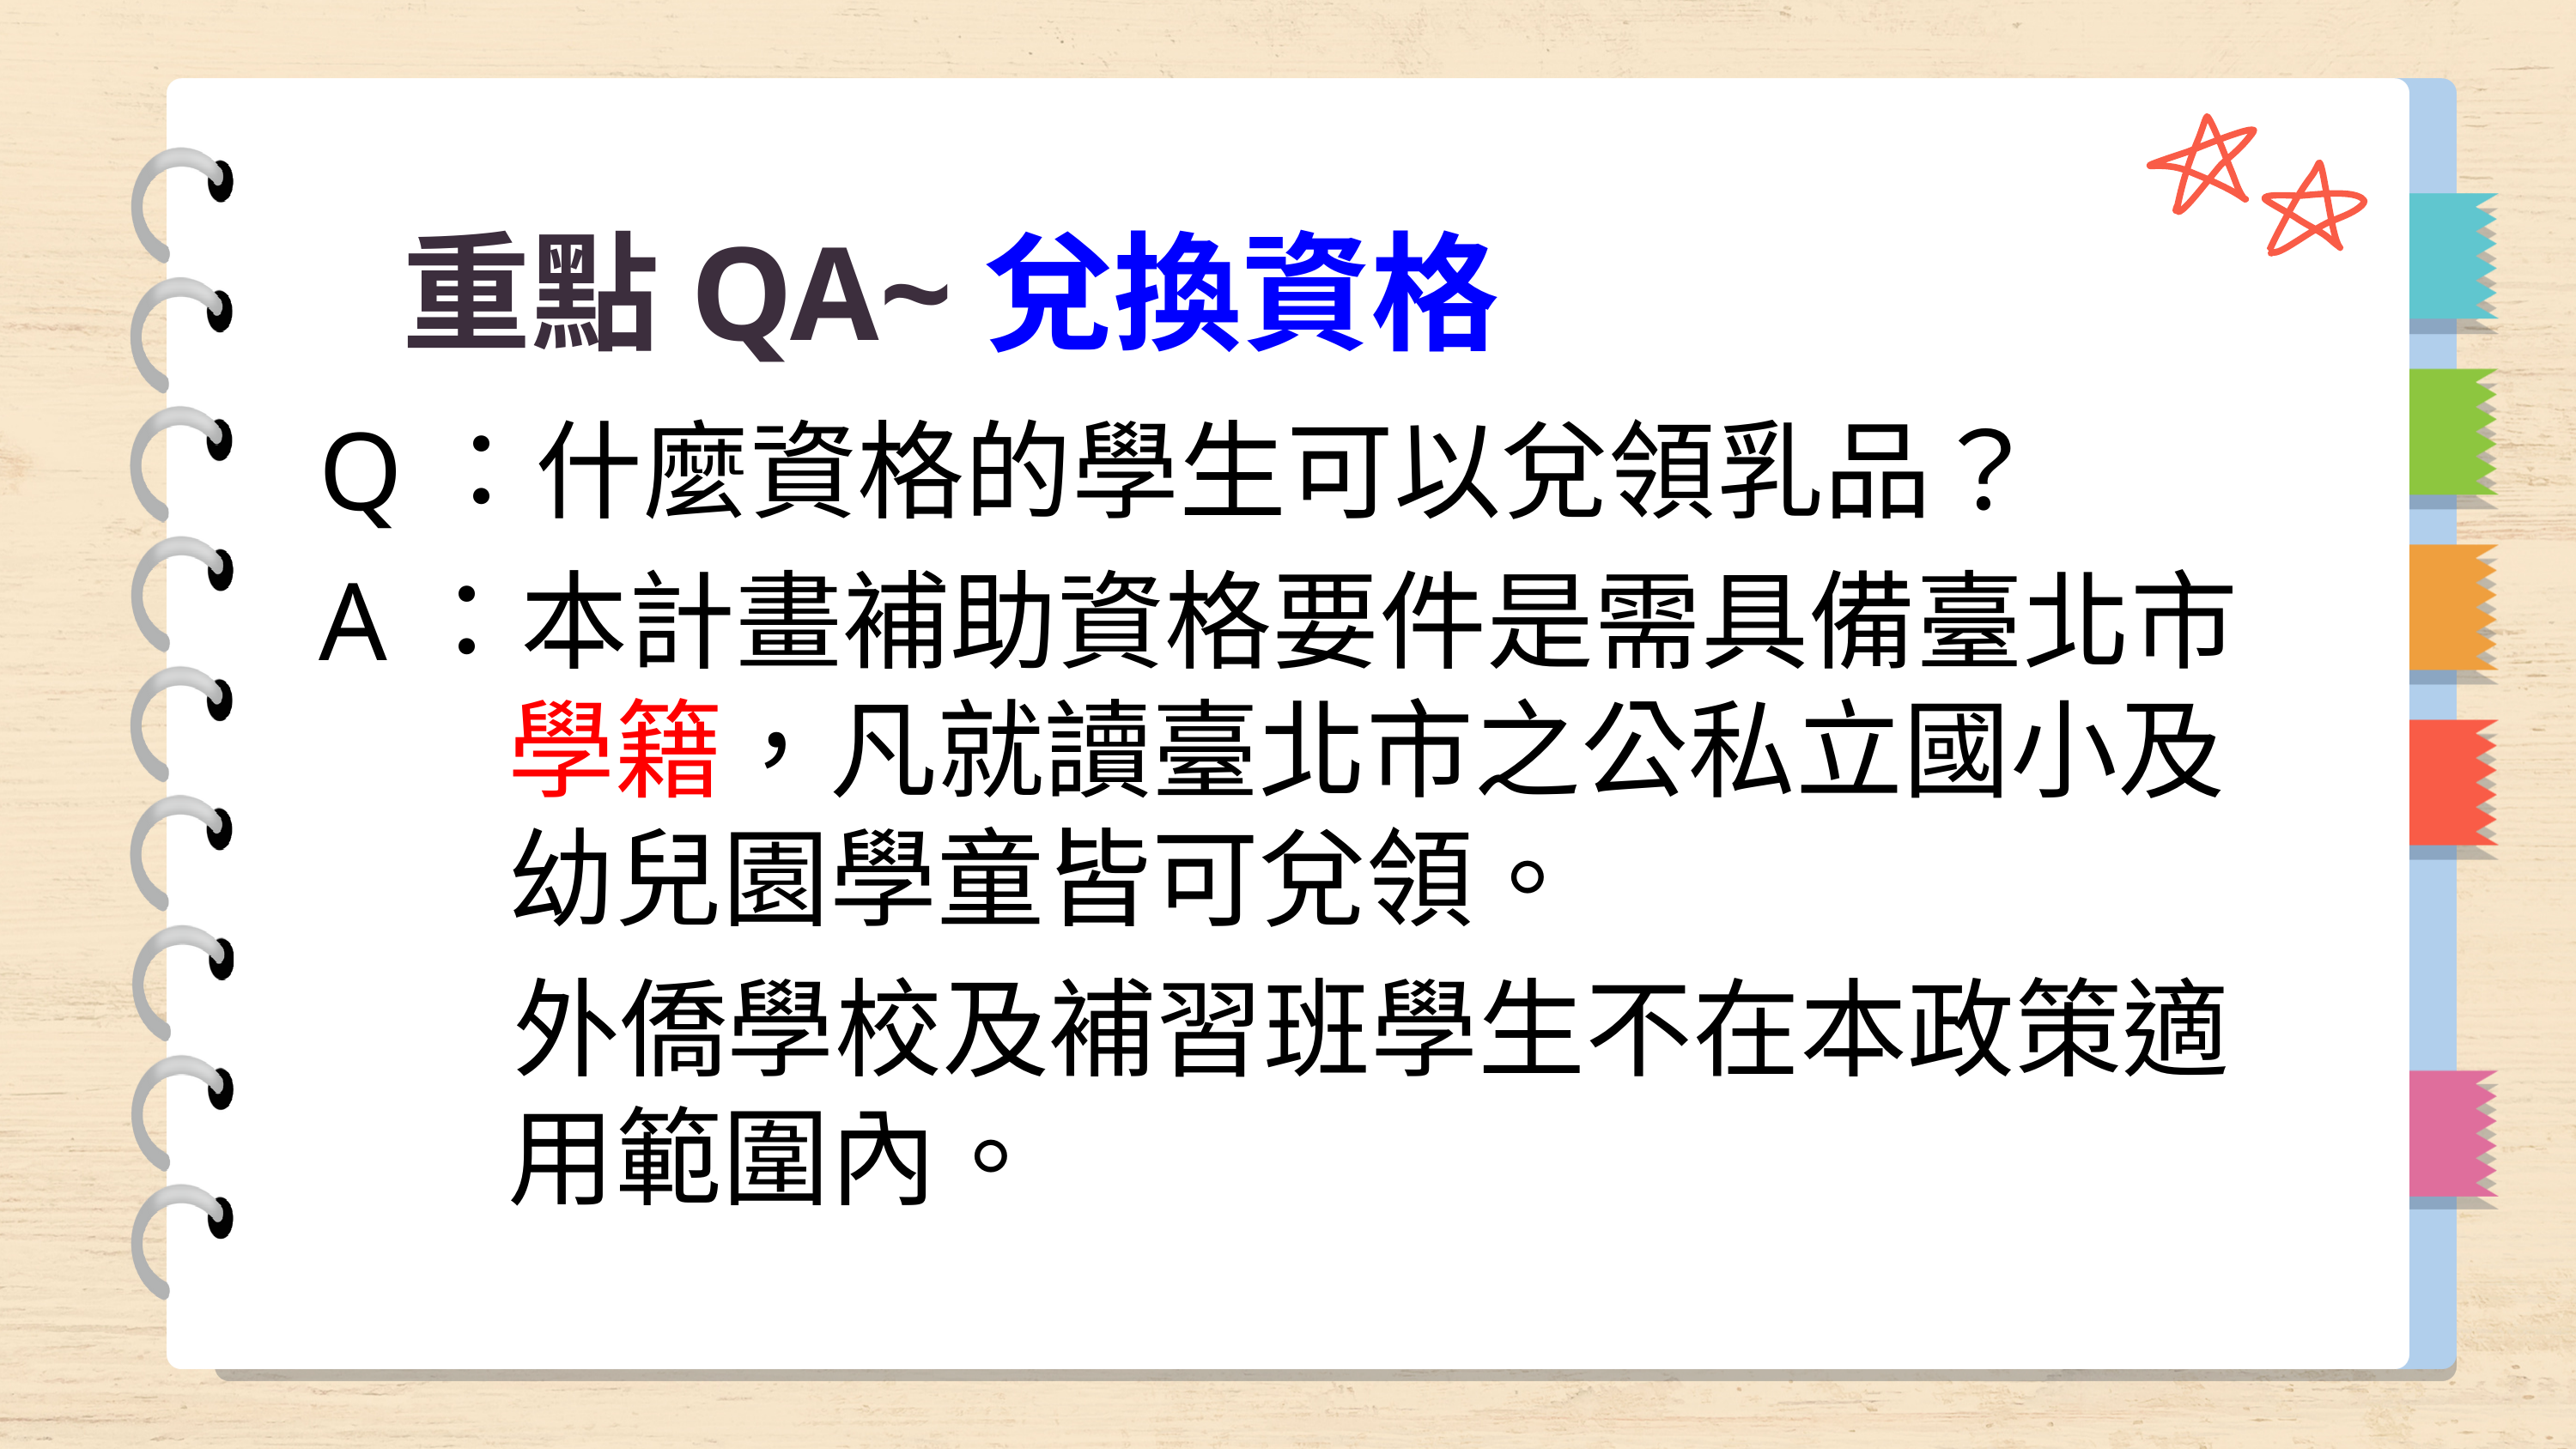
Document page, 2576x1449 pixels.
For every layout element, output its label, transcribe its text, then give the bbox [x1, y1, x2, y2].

text_box 重點QA~兌換資格 [402, 211, 1600, 368]
text_box [130, 148, 234, 1301]
text_box Q：什麼資格的學生可以兌領乳品？ A：本計畫補助資格要件是需具備臺北市學籍，凡就讀臺北市之公私立國小及幼兒園學童皆可兌領。 外僑學校及補習班學生不在本政策適用範圍內。 [306, 397, 2334, 1277]
text_box [2146, 112, 2368, 258]
